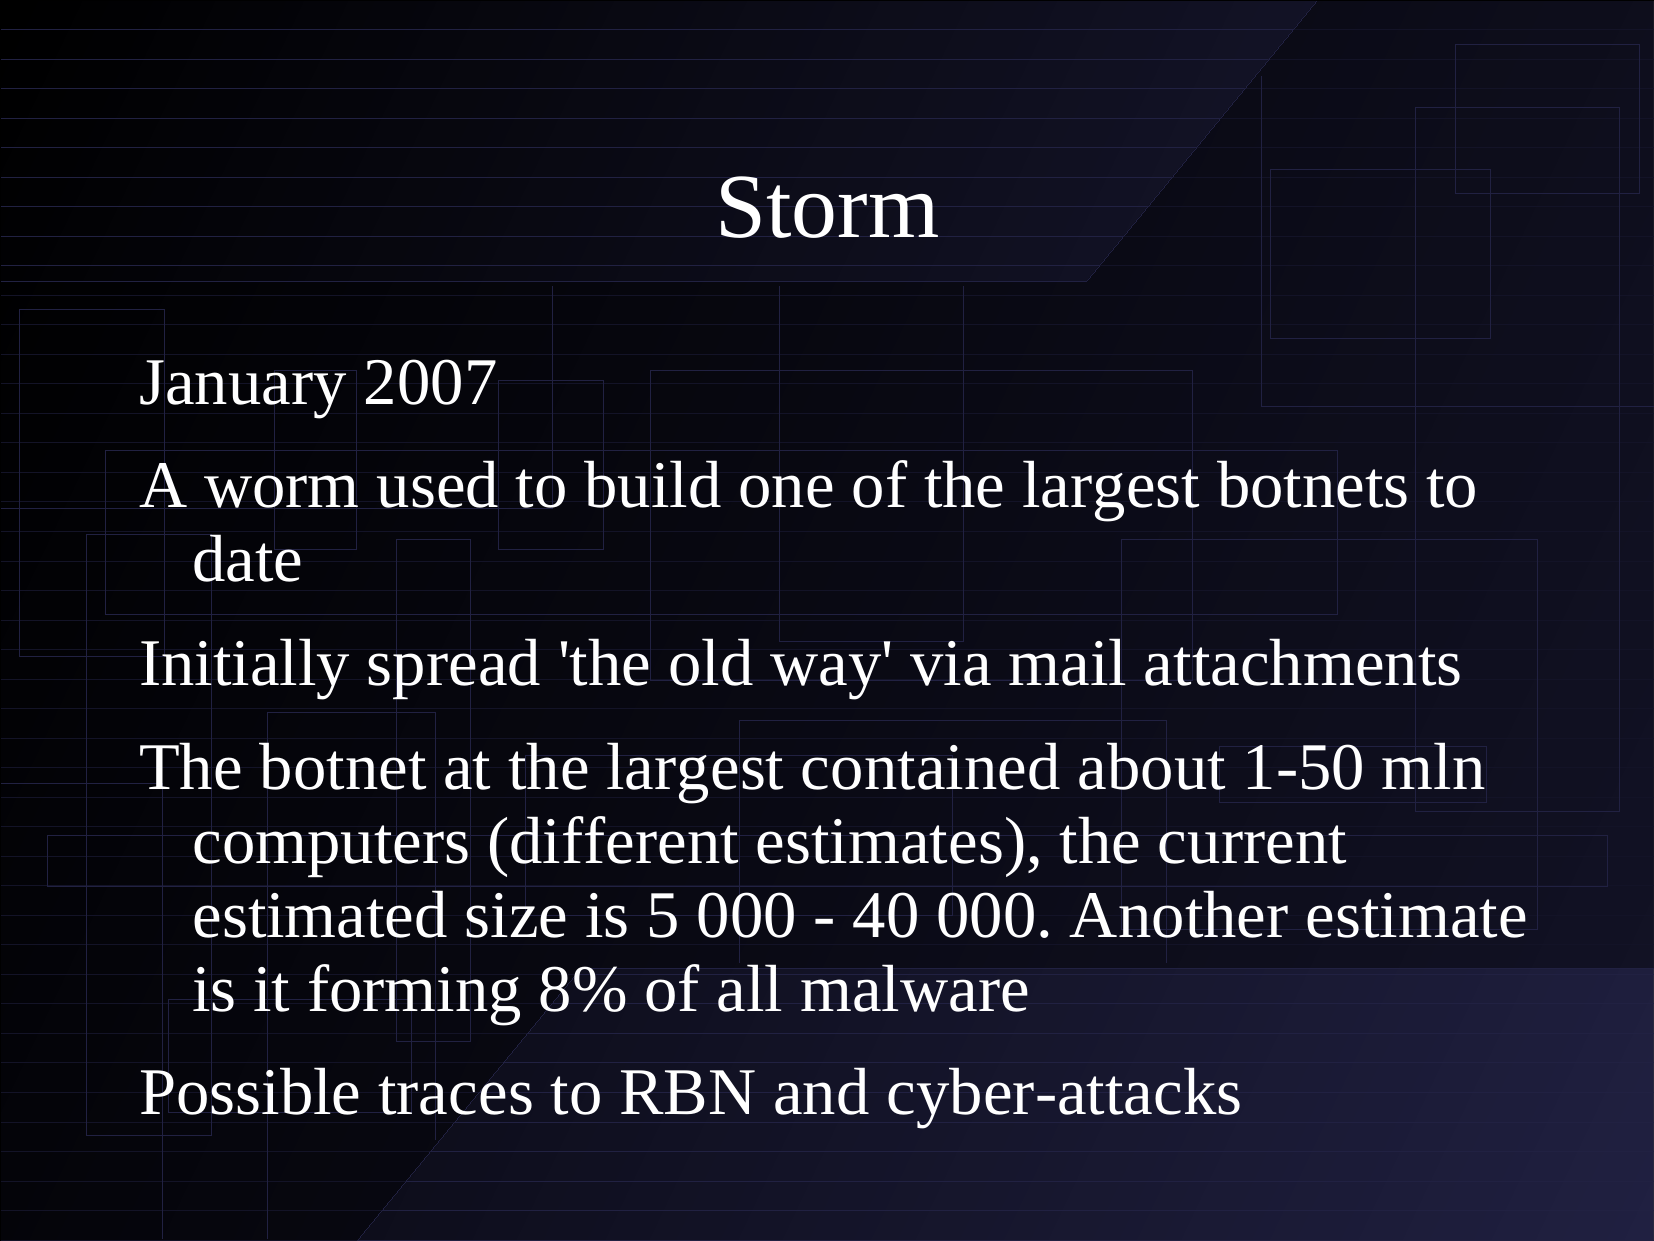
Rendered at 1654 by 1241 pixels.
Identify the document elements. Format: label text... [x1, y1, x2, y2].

title Storm [121, 102, 1534, 311]
list January 2007 A worm used to build one of the largest botnets to date Initially spread 'the old way' via mail attachments The botnet at the largest contained about 1-50 mln computers (different estimates), the current estimated size is 5 000 - 40 000. Another estimate is it forming 8% of all malware Possible traces to RBN and cyber-attacks [121, 344, 1534, 1130]
